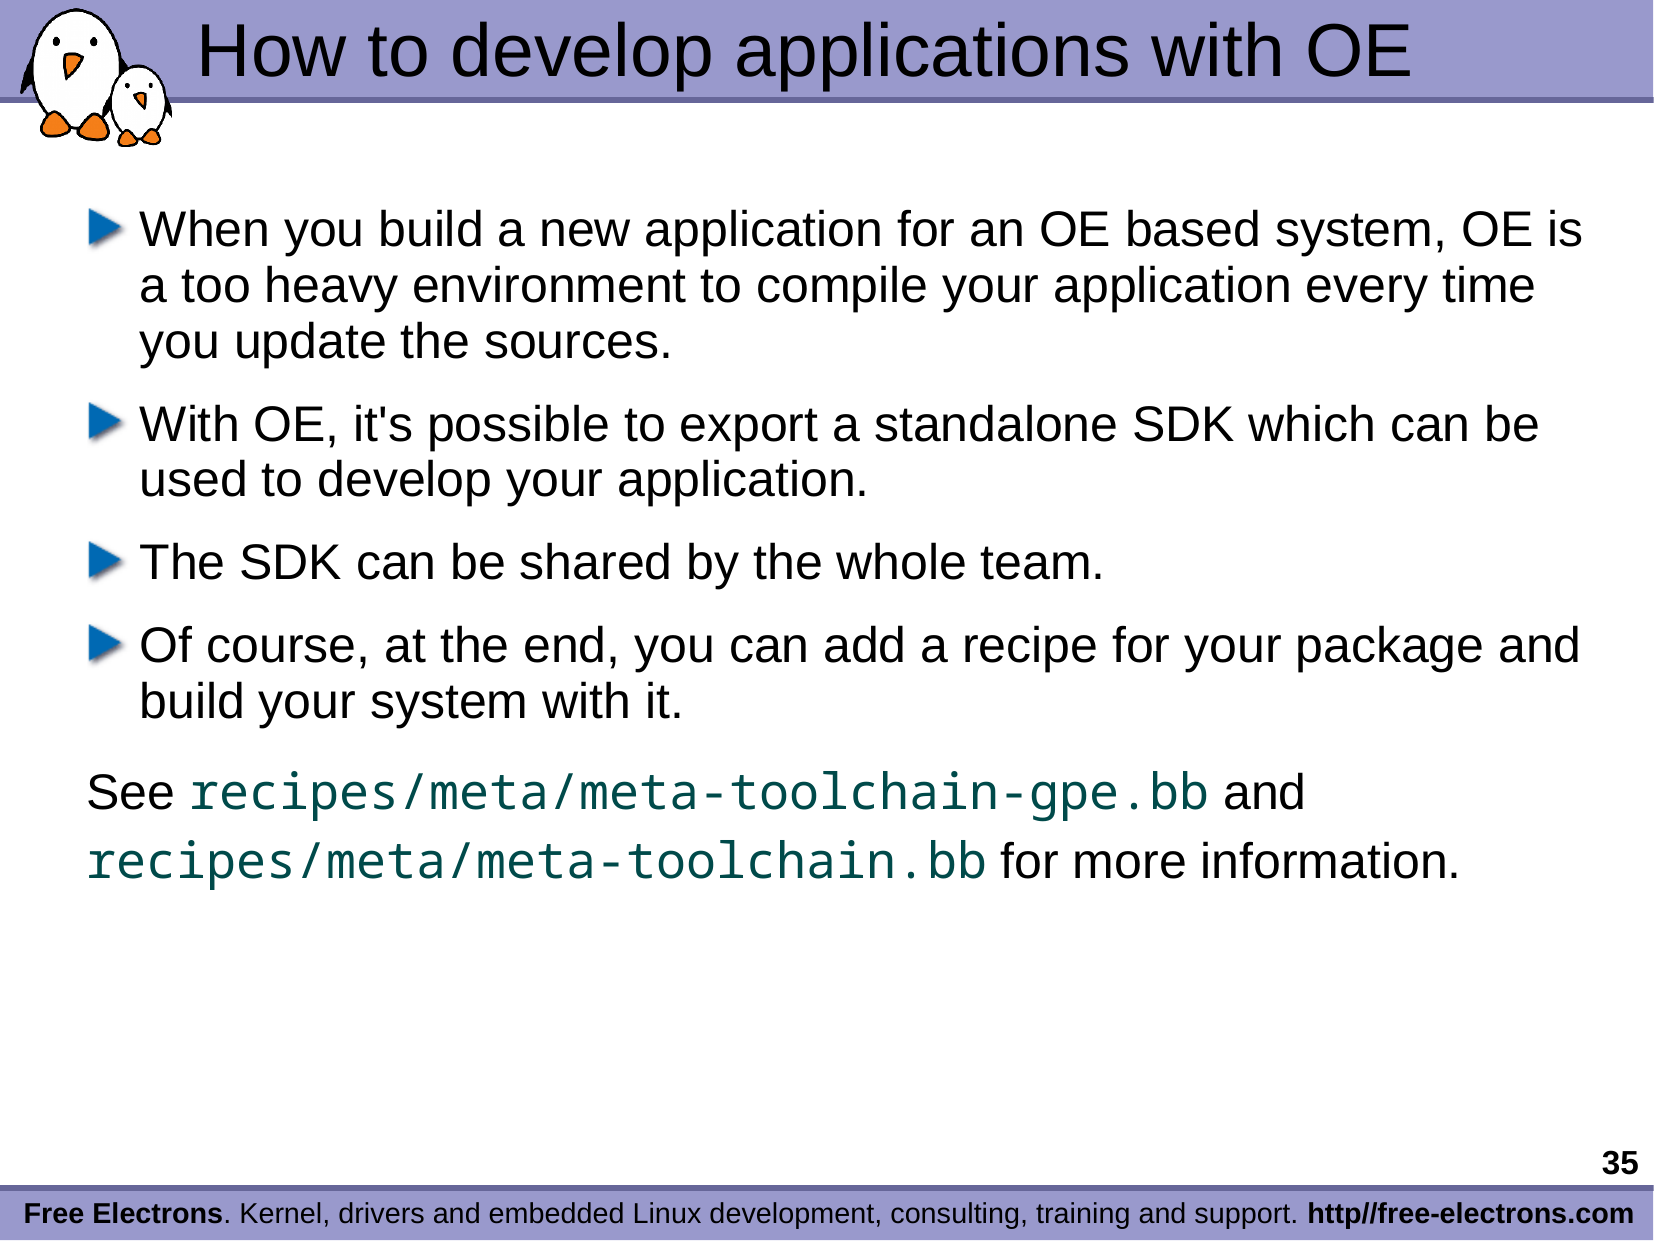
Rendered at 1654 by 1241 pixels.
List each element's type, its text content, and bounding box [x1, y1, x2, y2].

title How to develop applications with OE [60, 0, 1551, 101]
picture [20, 8, 172, 147]
list When you build a new application for an OE based system, OE is a too heavy environment to compile your application every time you update the sources. With OE, it's possible to export a standalone SDK which can be used to develop your application. The SDK can be shared by the whole team. Of course, at the end, you can add a recipe for your package and build your system with it. See recipes/meta/meta-toolchain-gpe.bb and recipes/meta/meta-toolchain.bb for more information. [68, 201, 1592, 1118]
